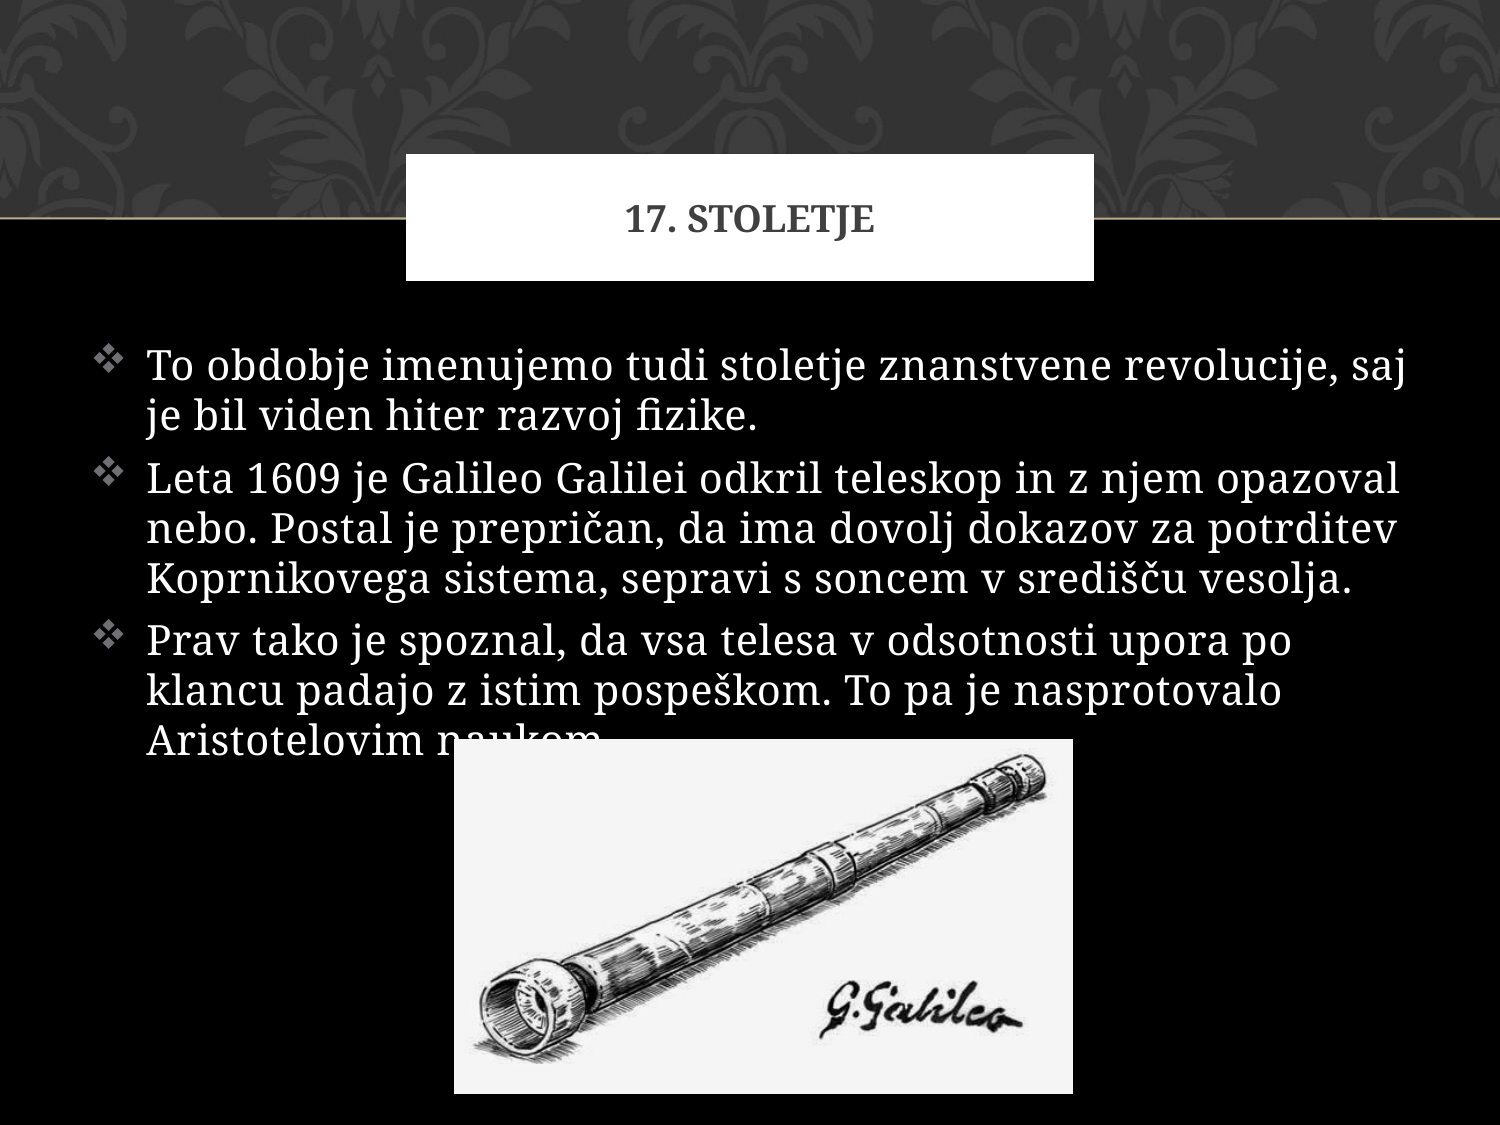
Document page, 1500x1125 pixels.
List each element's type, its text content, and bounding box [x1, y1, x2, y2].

picture [454, 739, 1073, 1094]
title 17. stoletje [412, 159, 1088, 275]
picture [0, 0, 1500, 217]
list To obdobje imenujemo tudi stoletje znanstvene revolucije, saj je bil viden hiter razvoj fizike. Leta 1609 je Galileo Galilei odkril teleskop in z njem opazoval nebo. Postal je prepričan, da ima dovolj dokazov za potrditev Koprnikovega sistema, sepravi s soncem v središču vesolja. Prav tako je spoznal, da vsa telesa v odsotnosti upora po klancu padajo z istim pospeškom. To pa je nasprotovalo Aristotelovim naukom. [75, 331, 1425, 1000]
